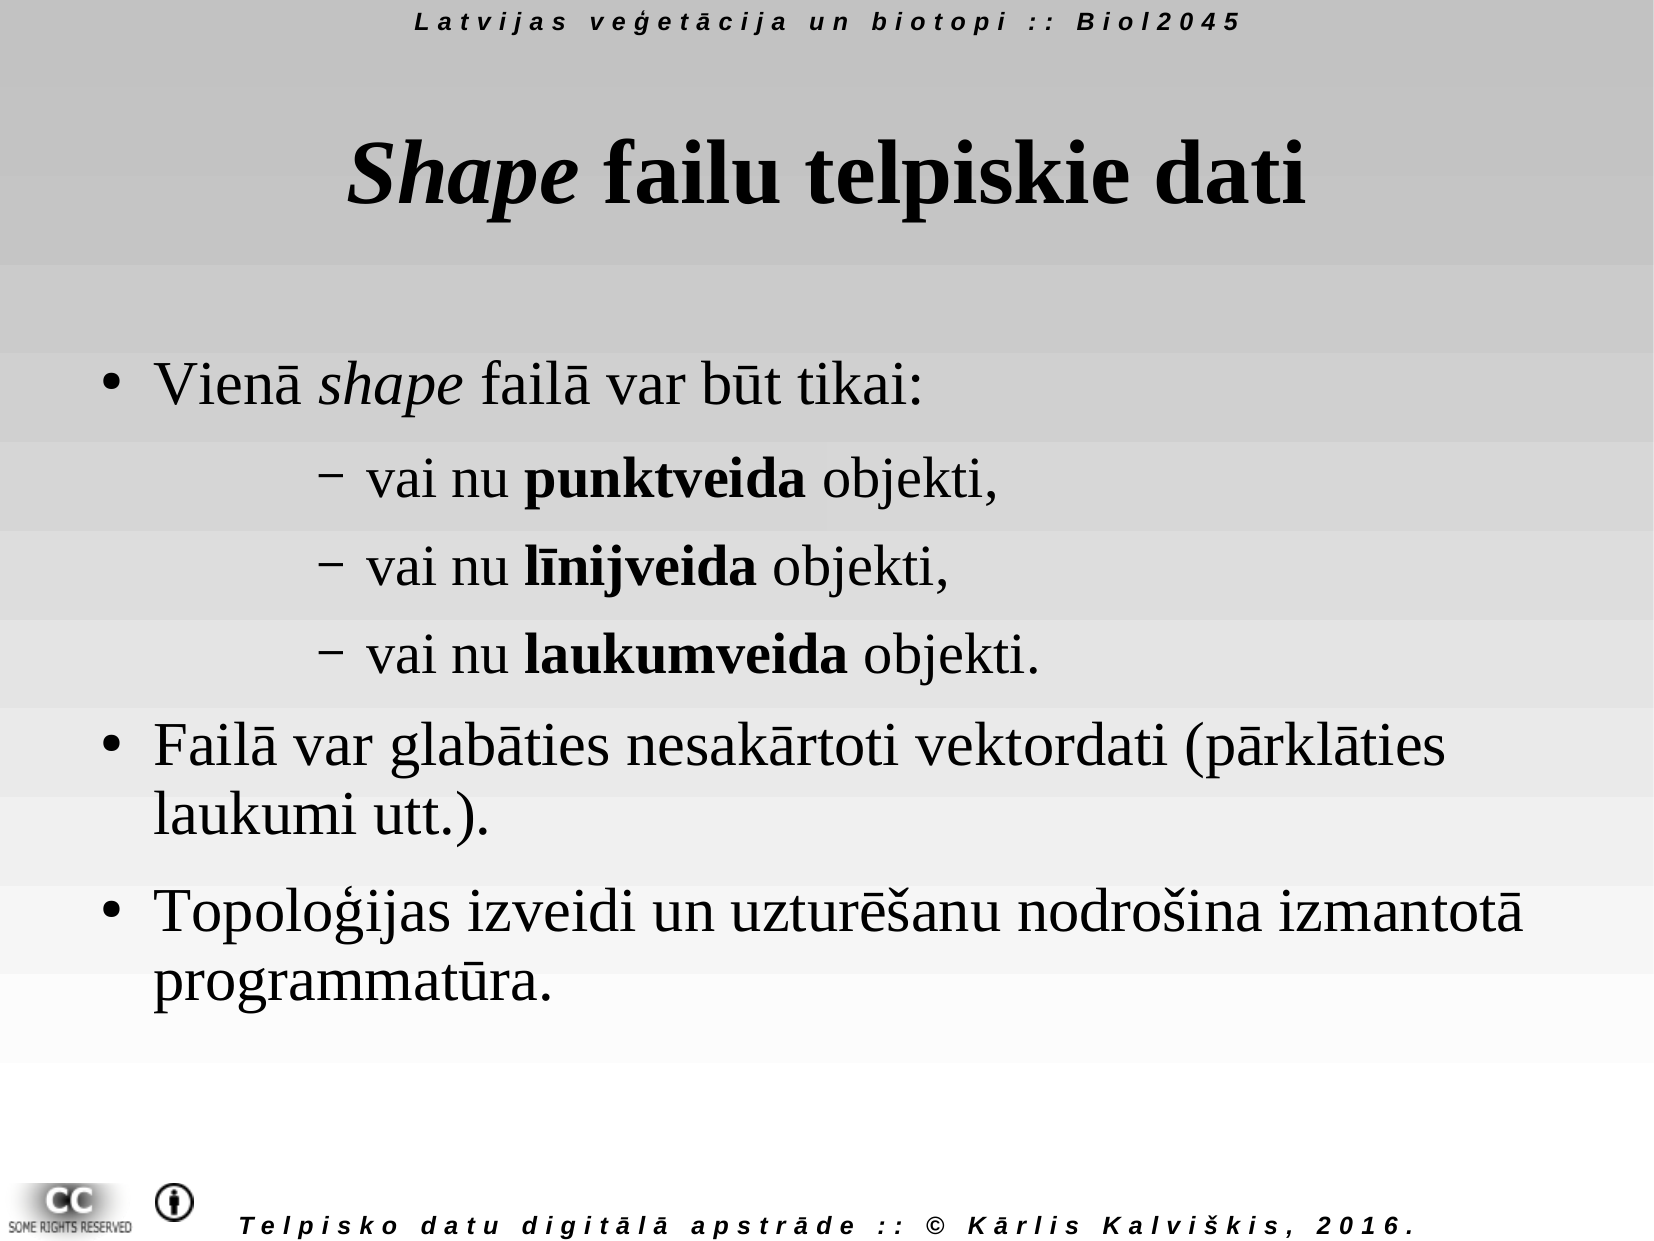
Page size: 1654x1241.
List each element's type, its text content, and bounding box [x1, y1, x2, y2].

picture [0, 0, 1654, 1241]
list Vienā shape failā var būt tikai: vai nu punktveida objekti, vai nu līnijveida objekti, vai nu laukumveida objekti. Failā var glabāties nesakārtoti vektordati (pārklāties laukumi utt.). Topoloģijas izveidi un uzturēšanu nodrošina izmantotā programmatūra. [82, 348, 1571, 1157]
title Shape failu telpiskie dati [29, 49, 1625, 296]
